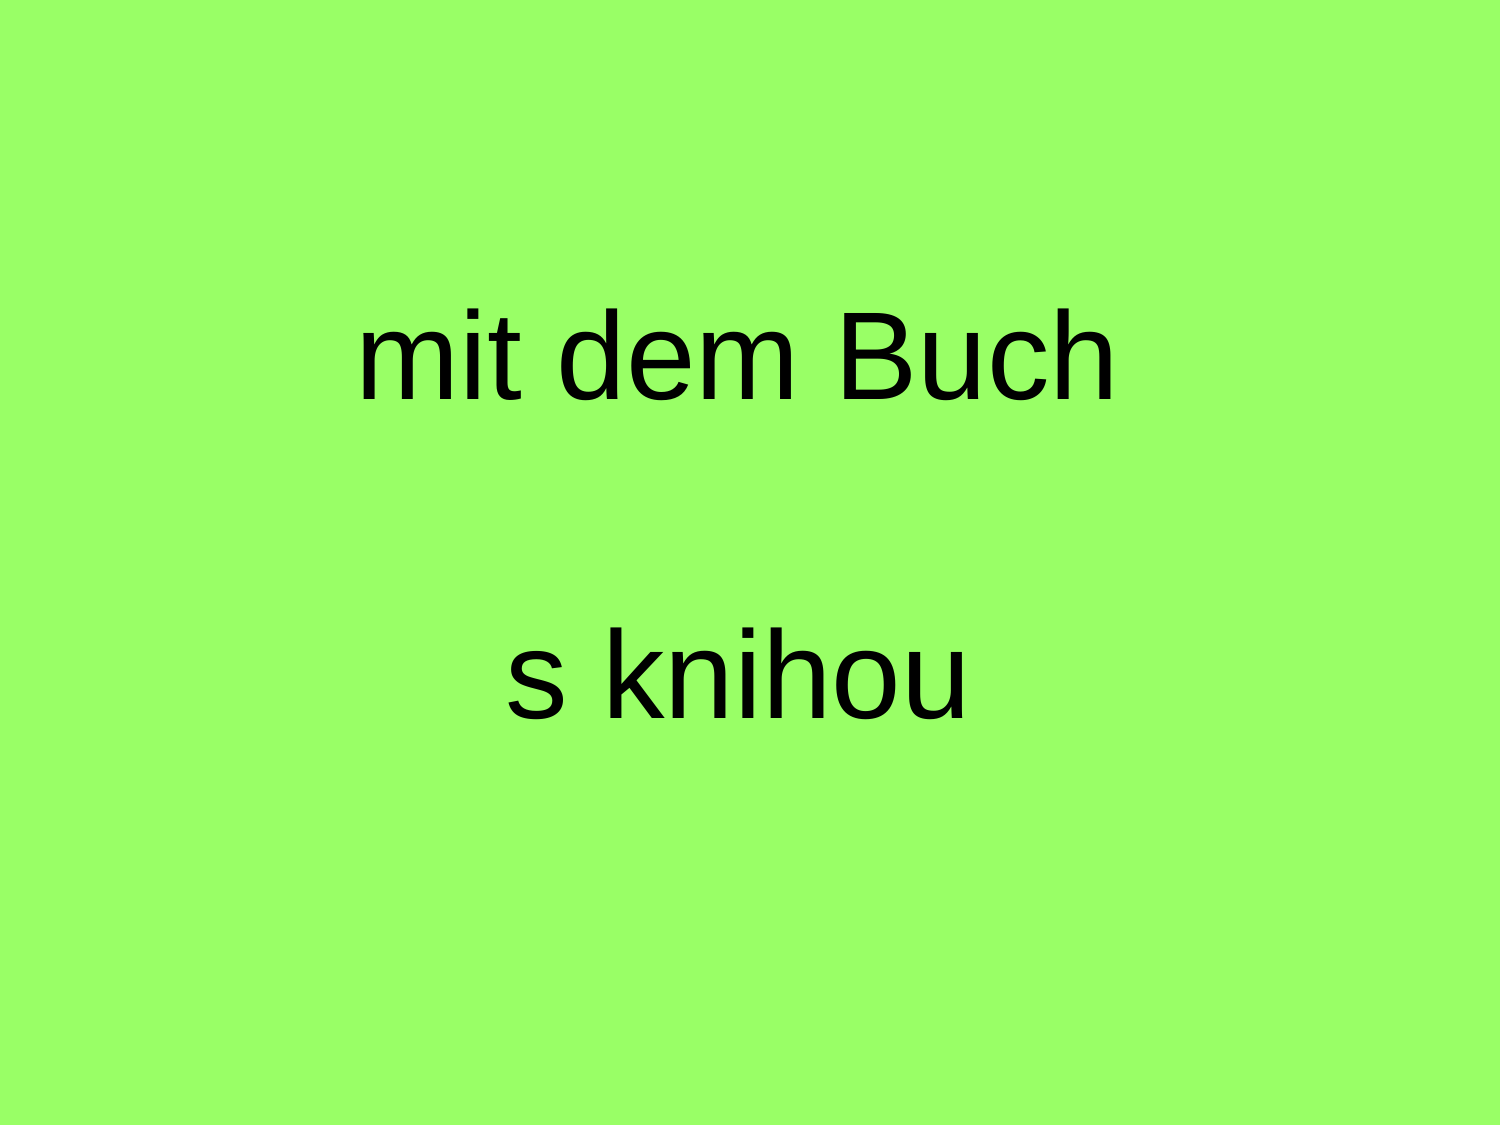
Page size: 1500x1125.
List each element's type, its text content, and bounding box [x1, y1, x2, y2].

title mit dem Buch [88, 160, 1388, 539]
subtitle s knihou [76, 586, 1400, 921]
